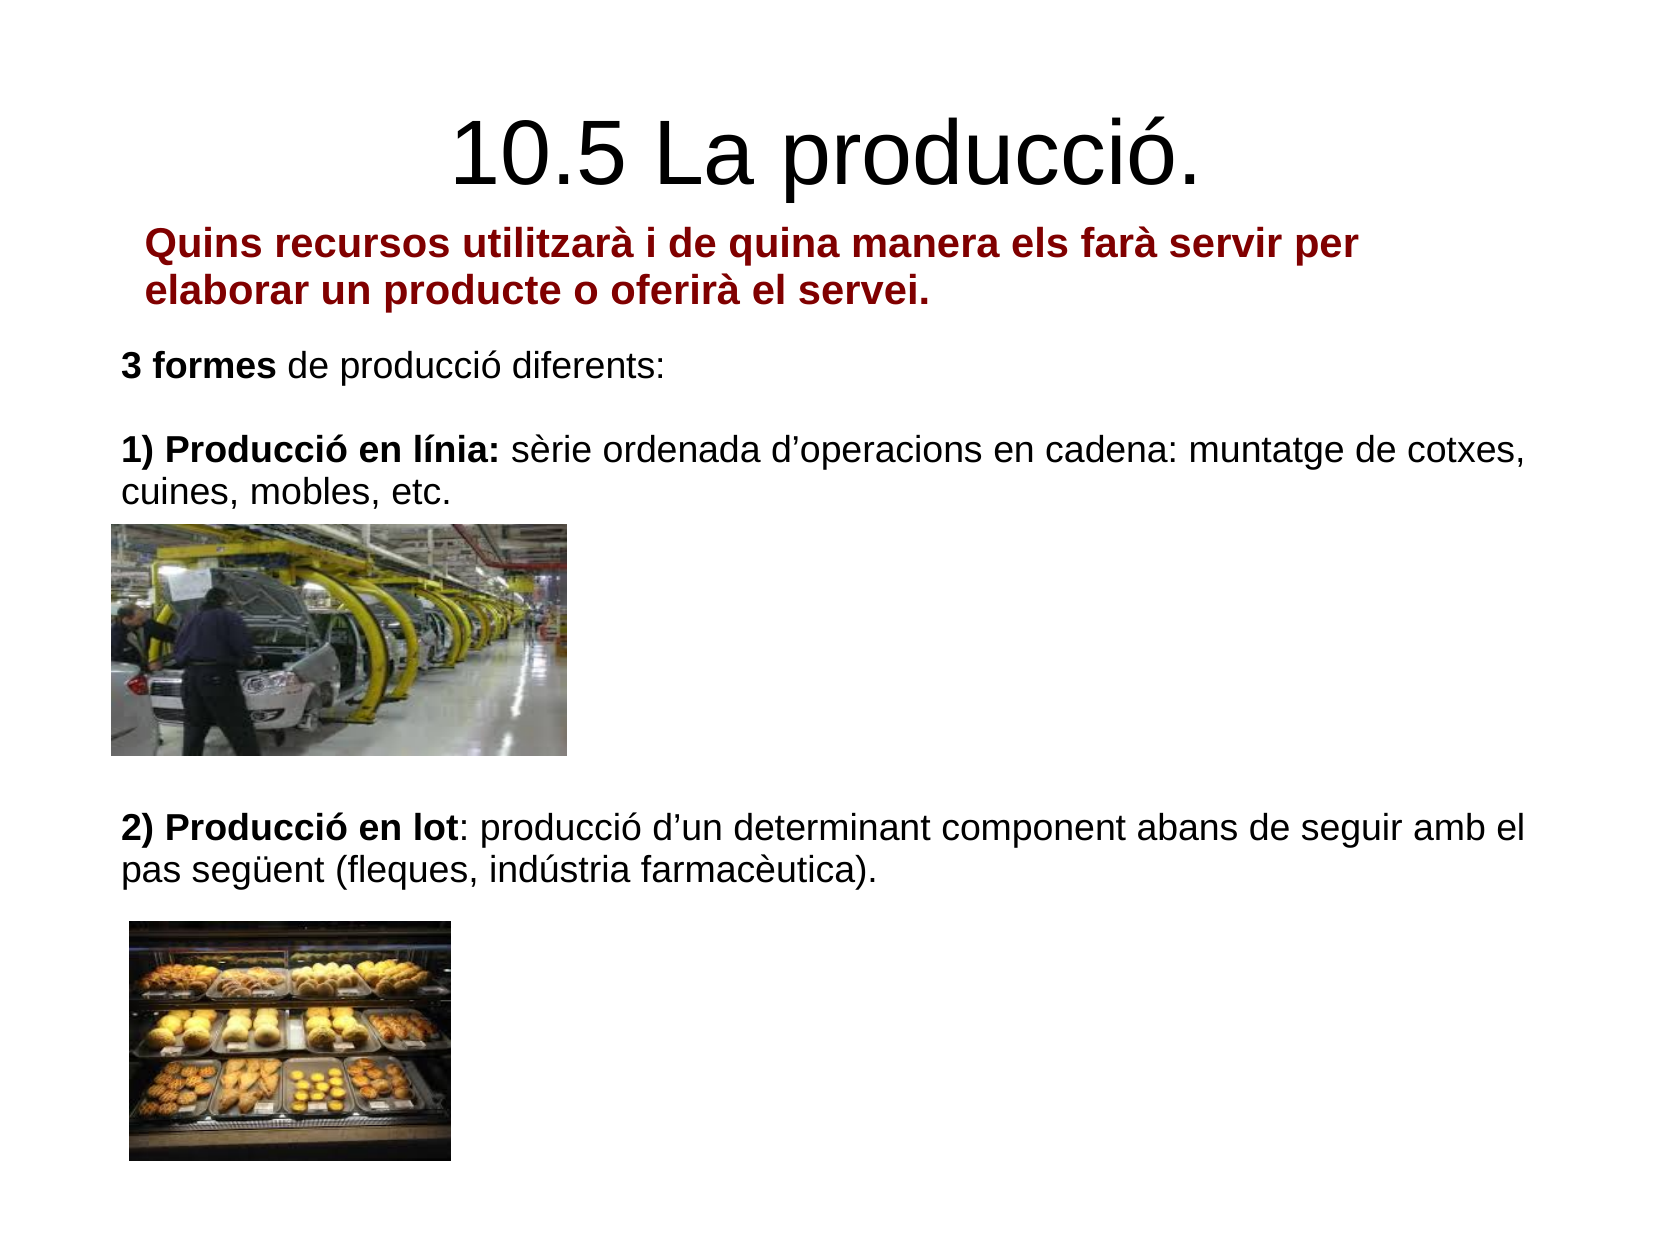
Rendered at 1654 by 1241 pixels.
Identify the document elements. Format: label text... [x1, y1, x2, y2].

title 10.5 La producció. [82, 49, 1571, 257]
picture [111, 524, 567, 756]
text_box Quins recursos utilitzarà i de quina manera els farà servir per elaborar un producte o oferirà el servei. [129, 212, 1489, 321]
picture [129, 921, 451, 1162]
text_box 3 formes de producció diferents: 1) Producció en línia: sèrie ordenada d’operacions en cadena: muntatge de cotxes, cuines, mobles, etc. 2) Producció en lot: producció d’un determinant component abans de seguir amb el pas següent (fleques, indústria farmacèutica). [106, 336, 1571, 1150]
